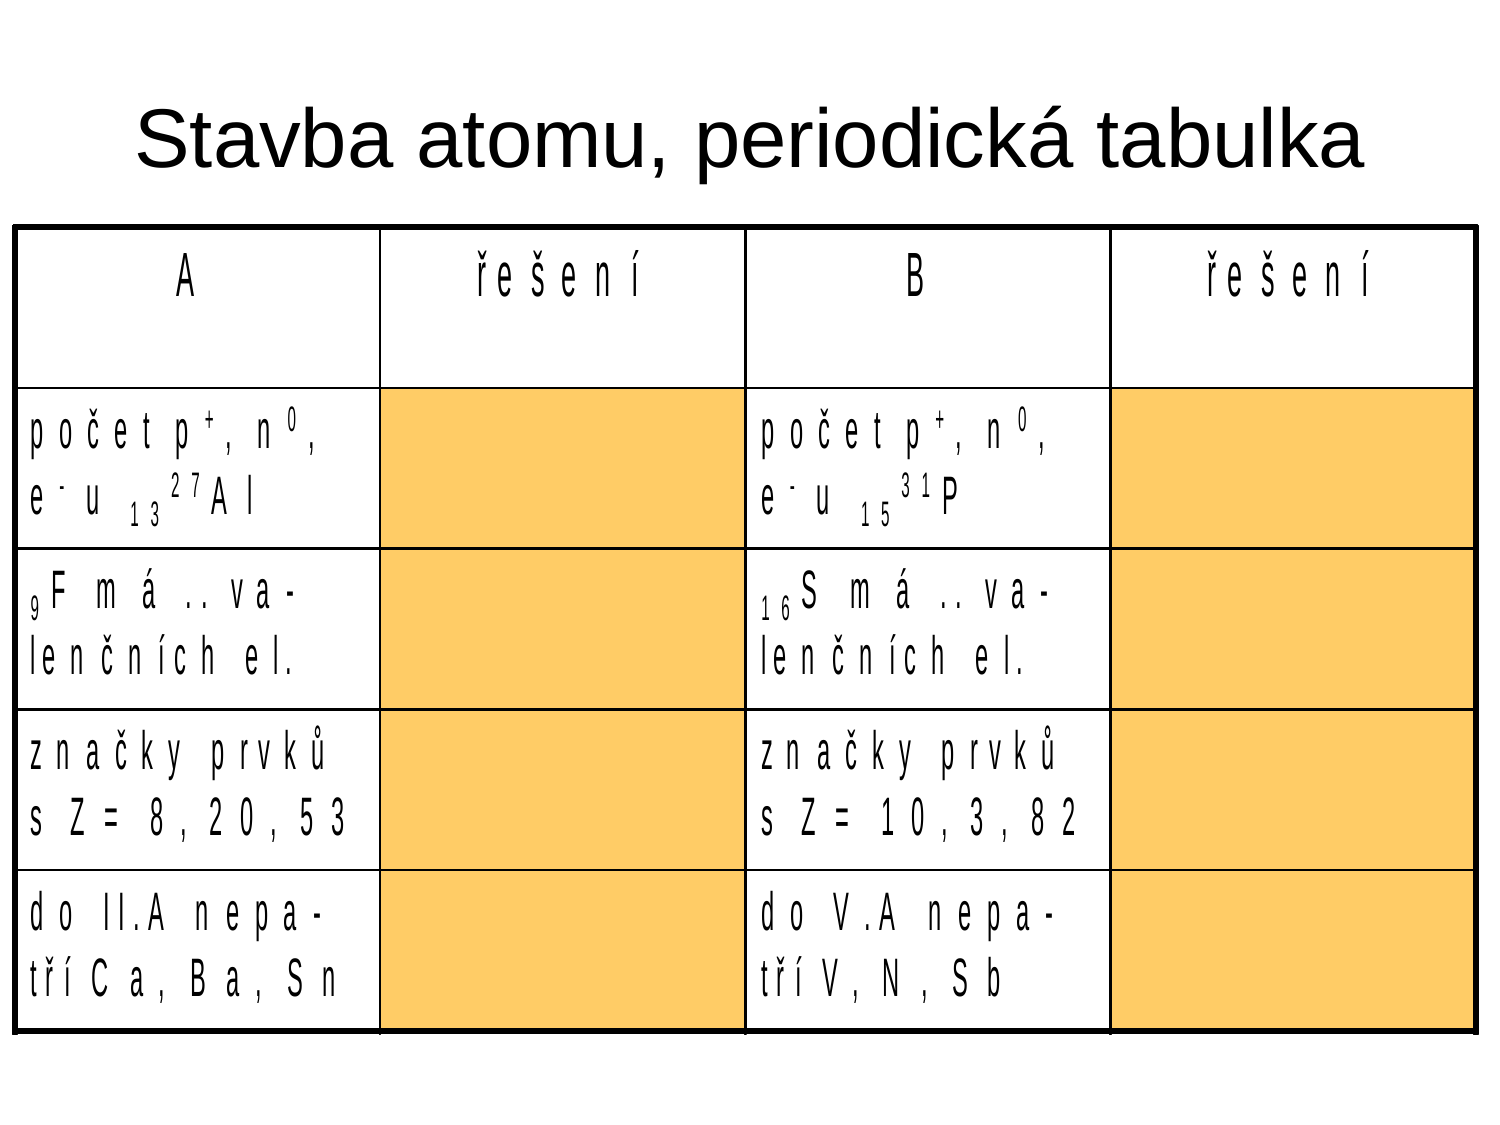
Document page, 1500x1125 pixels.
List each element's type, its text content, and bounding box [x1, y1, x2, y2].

picture [0, 206, 1495, 1049]
title Stavba atomu, periodická tabulka [75, 45, 1426, 206]
